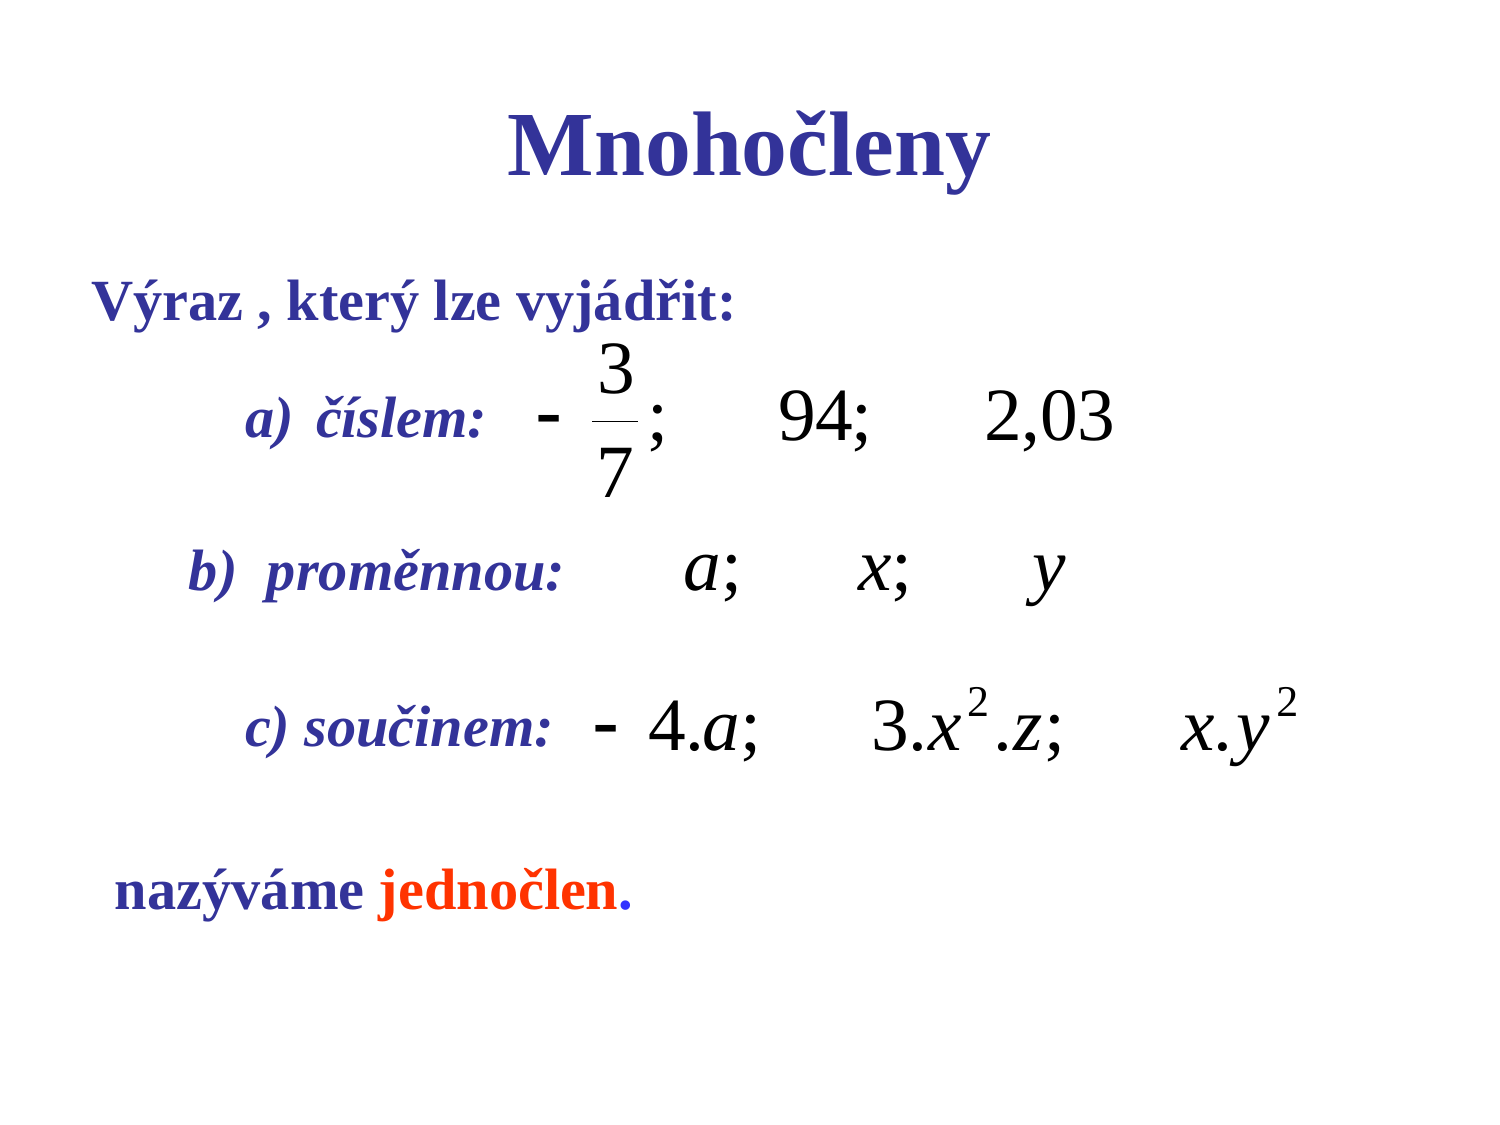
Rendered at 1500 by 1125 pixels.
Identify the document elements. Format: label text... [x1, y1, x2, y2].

text_box nazýváme jednočlen. [100, 834, 1247, 939]
text_box číslem: [230, 371, 517, 457]
text_box b) proměnnou: [174, 524, 672, 610]
chart [582, 668, 1317, 782]
chart [525, 321, 1129, 622]
text_box Mnohočleny [75, 45, 1426, 233]
text_box Výraz , který lze vyjádřit: [76, 245, 1223, 350]
text_box c) součinem: [230, 680, 582, 767]
